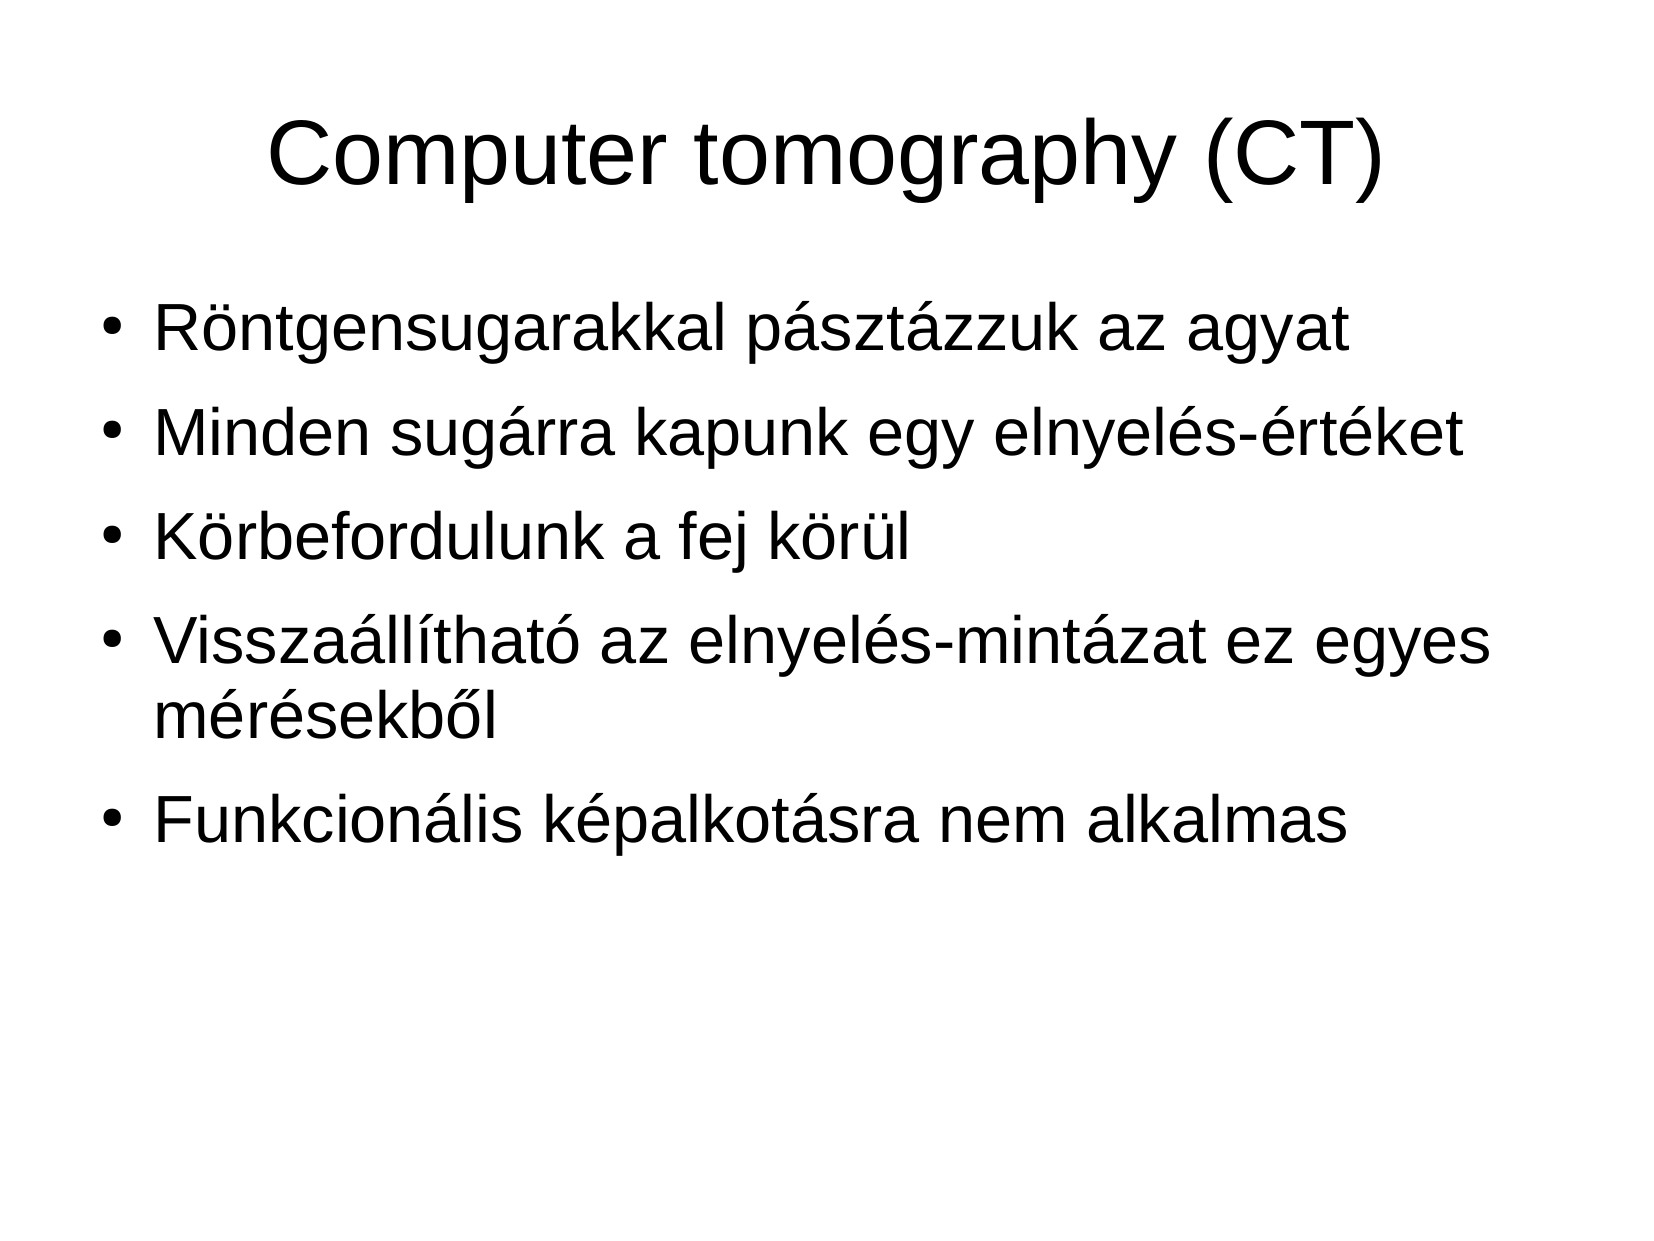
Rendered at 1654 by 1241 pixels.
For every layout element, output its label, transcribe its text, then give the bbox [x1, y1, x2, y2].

list Röntgensugarakkal pásztázzuk az agyat Minden sugárra kapunk egy elnyelés-értéket Körbefordulunk a fej körül Visszaállítható az elnyelés-mintázat ez egyes mérésekből Funkcionális képalkotásra nem alkalmas [82, 290, 1571, 1094]
title Computer tomography (CT) [82, 49, 1571, 257]
